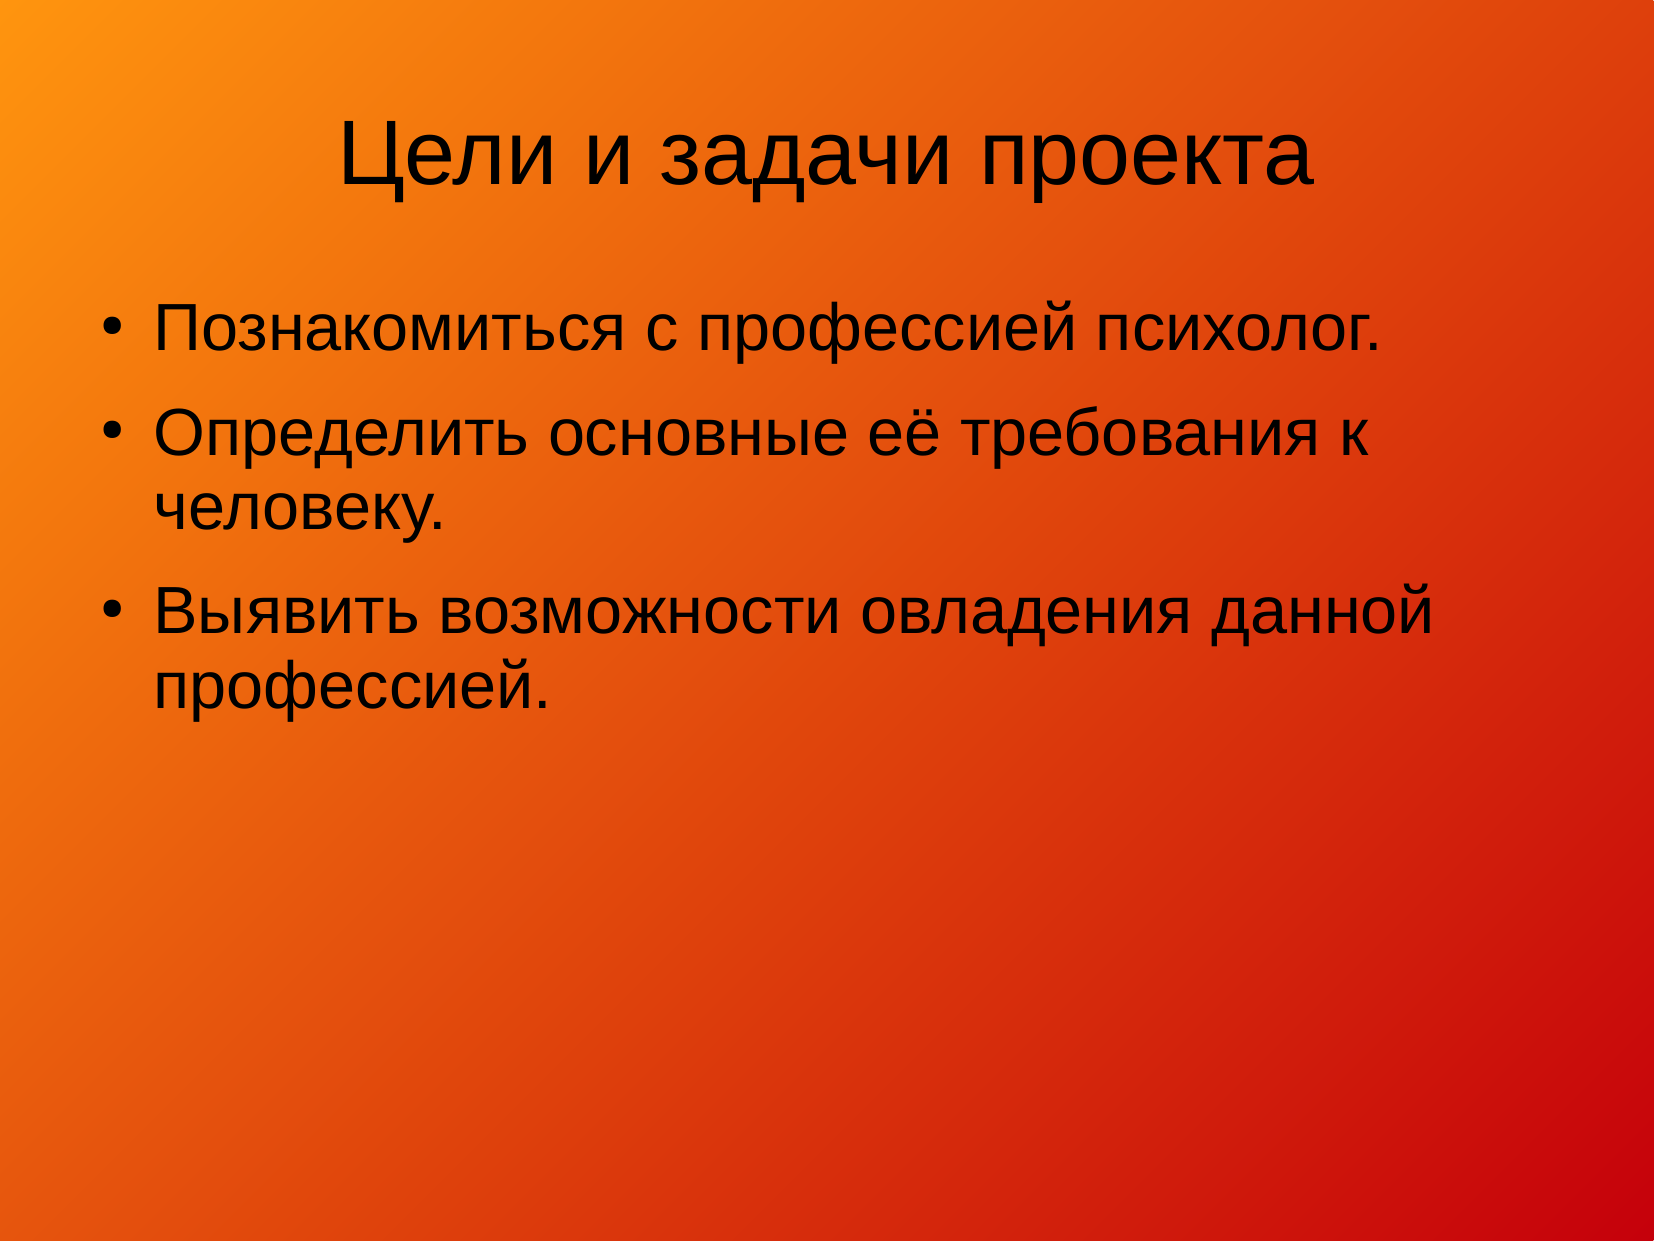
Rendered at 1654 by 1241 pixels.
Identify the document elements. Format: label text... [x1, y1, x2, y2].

title Цели и задачи проекта [82, 49, 1571, 257]
list Познакомиться с профессией психолог. Определить основные её требования к человеку. Выявить возможности овладения данной профессией. [82, 290, 1571, 1010]
